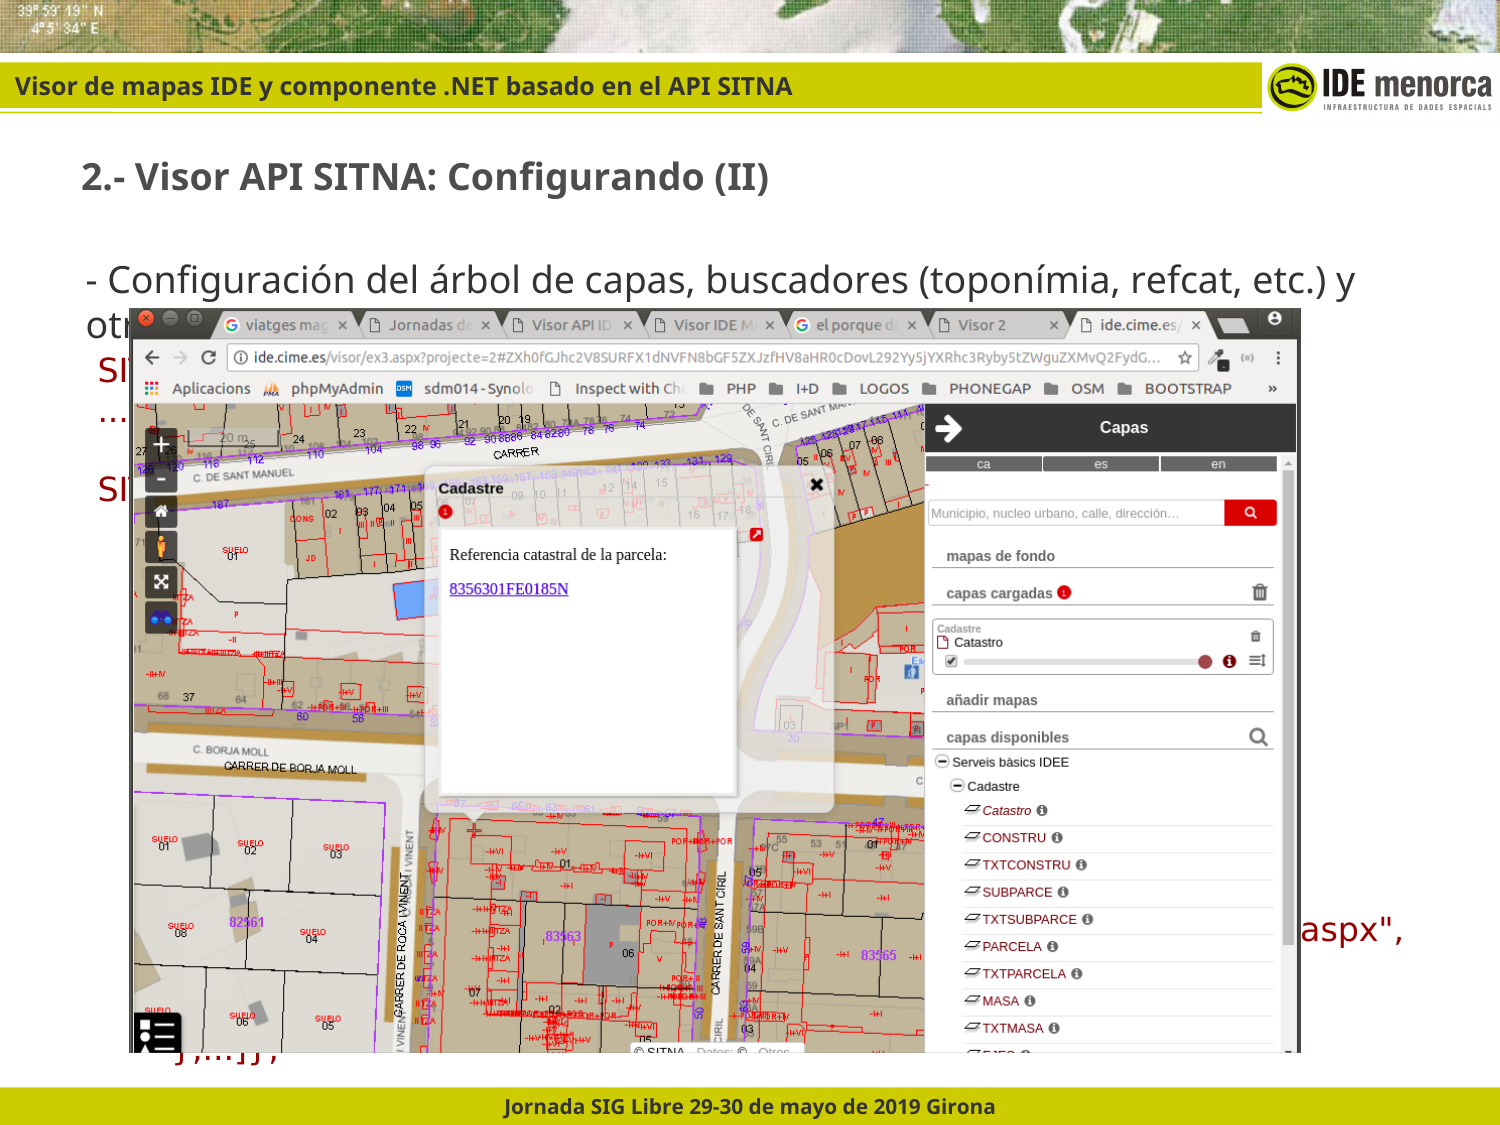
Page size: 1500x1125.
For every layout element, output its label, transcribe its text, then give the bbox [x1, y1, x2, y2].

picture [129, 295, 1301, 1066]
text_box Jornada SIG Libre 29-30 de mayo de 2019 Girona [0, 1087, 1500, 1125]
text_box SITNA.Cfg.controls.drawMeasureModify = {div: "measure"}; ... SITNA.Cfg.controls.layerCatalog = { div: "catalog", enableSearch: true, layerTreeGroups: [ {id: "node4", title: "Serveis bàsics IDEE"}, {id: "node7", title: "Turisme i patrimoni"} ], layers: [ { id: "OGC:WMS", title: "Cadastre", hideTitle: false, type: SITNA.Consts.layerType.WMS, url: "http://ovc.catastro.meh.es/Cartografia/WMS/ServidorWMS.aspx", hideTree: false, parentGroupNode: "node4" },...]}; [82, 341, 1442, 1116]
text_box 2.- Visor API SITNA: Configurando (II) [66, 145, 1420, 206]
picture [0, 0, 1500, 126]
text_box Visor de mapas IDE y componente .NET basado en el API SITNA [0, 62, 1262, 108]
text_box - Configuración del árbol de capas, buscadores (toponímia, refcat, etc.) y otras herramientas: [70, 247, 1442, 354]
